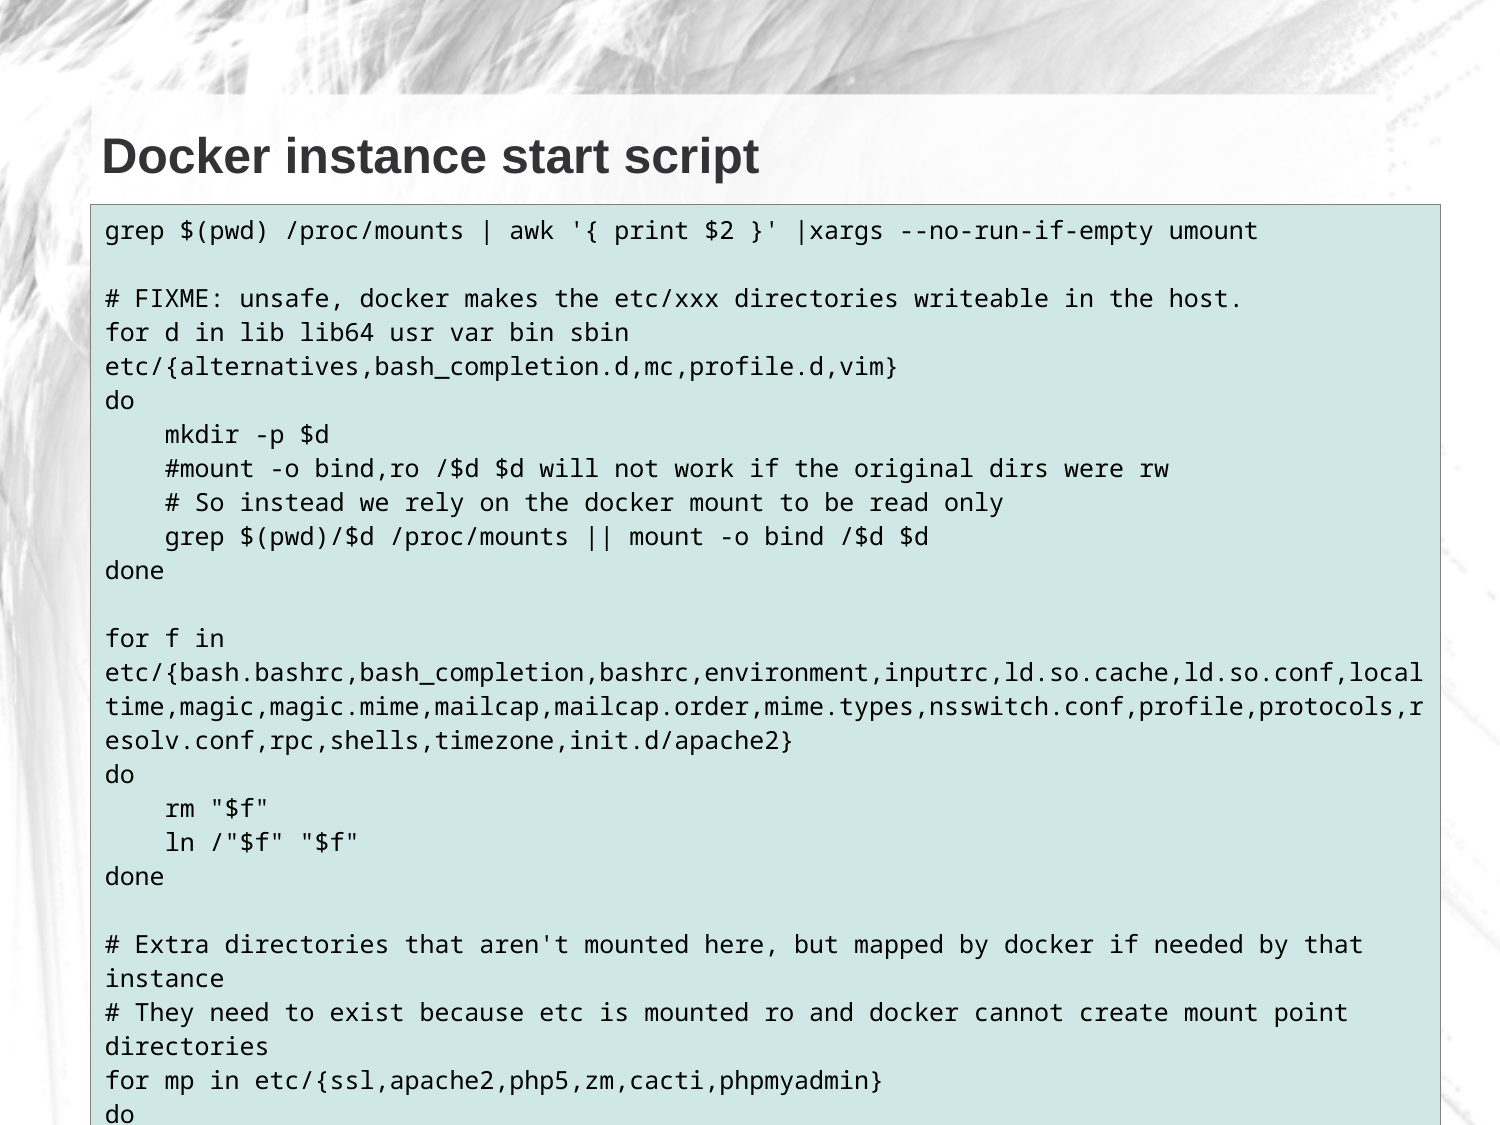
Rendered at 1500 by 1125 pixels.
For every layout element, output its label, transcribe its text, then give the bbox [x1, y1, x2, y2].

picture [0, 0, 1500, 1125]
text_box grep $(pwd) /proc/mounts | awk '{ print $2 }' |xargs --no-run-if-empty umount # FIXME: unsafe, docker makes the etc/xxx directories writeable in the host. for d in lib lib64 usr var bin sbin etc/{alternatives,bash_completion.d,mc,profile.d,vim} do mkdir -p $d #mount -o bind,ro /$d $d will not work if the original dirs were rw # So instead we rely on the docker mount to be read only grep $(pwd)/$d /proc/mounts || mount -o bind /$d $d done for f in etc/{bash.bashrc,bash_completion,bashrc,environment,inputrc,ld.so.cache,ld.so.conf,localtime,magic,magic.mime,mailcap,mailcap.order,mime.types,nsswitch.conf,profile,protocols,resolv.conf,rpc,shells,timezone,init.d/apache2} do rm "$f" ln /"$f" "$f" done # Extra directories that aren't mounted here, but mapped by docker if needed by that instance # They need to exist because etc is mounted ro and docker cannot create mount point directories for mp in etc/{ssl,apache2,php5,zm,cacti,phpmyadmin} do mkdir -p "$mp" done [90, 204, 1441, 1061]
title Docker instance start script [61, 108, 1412, 205]
